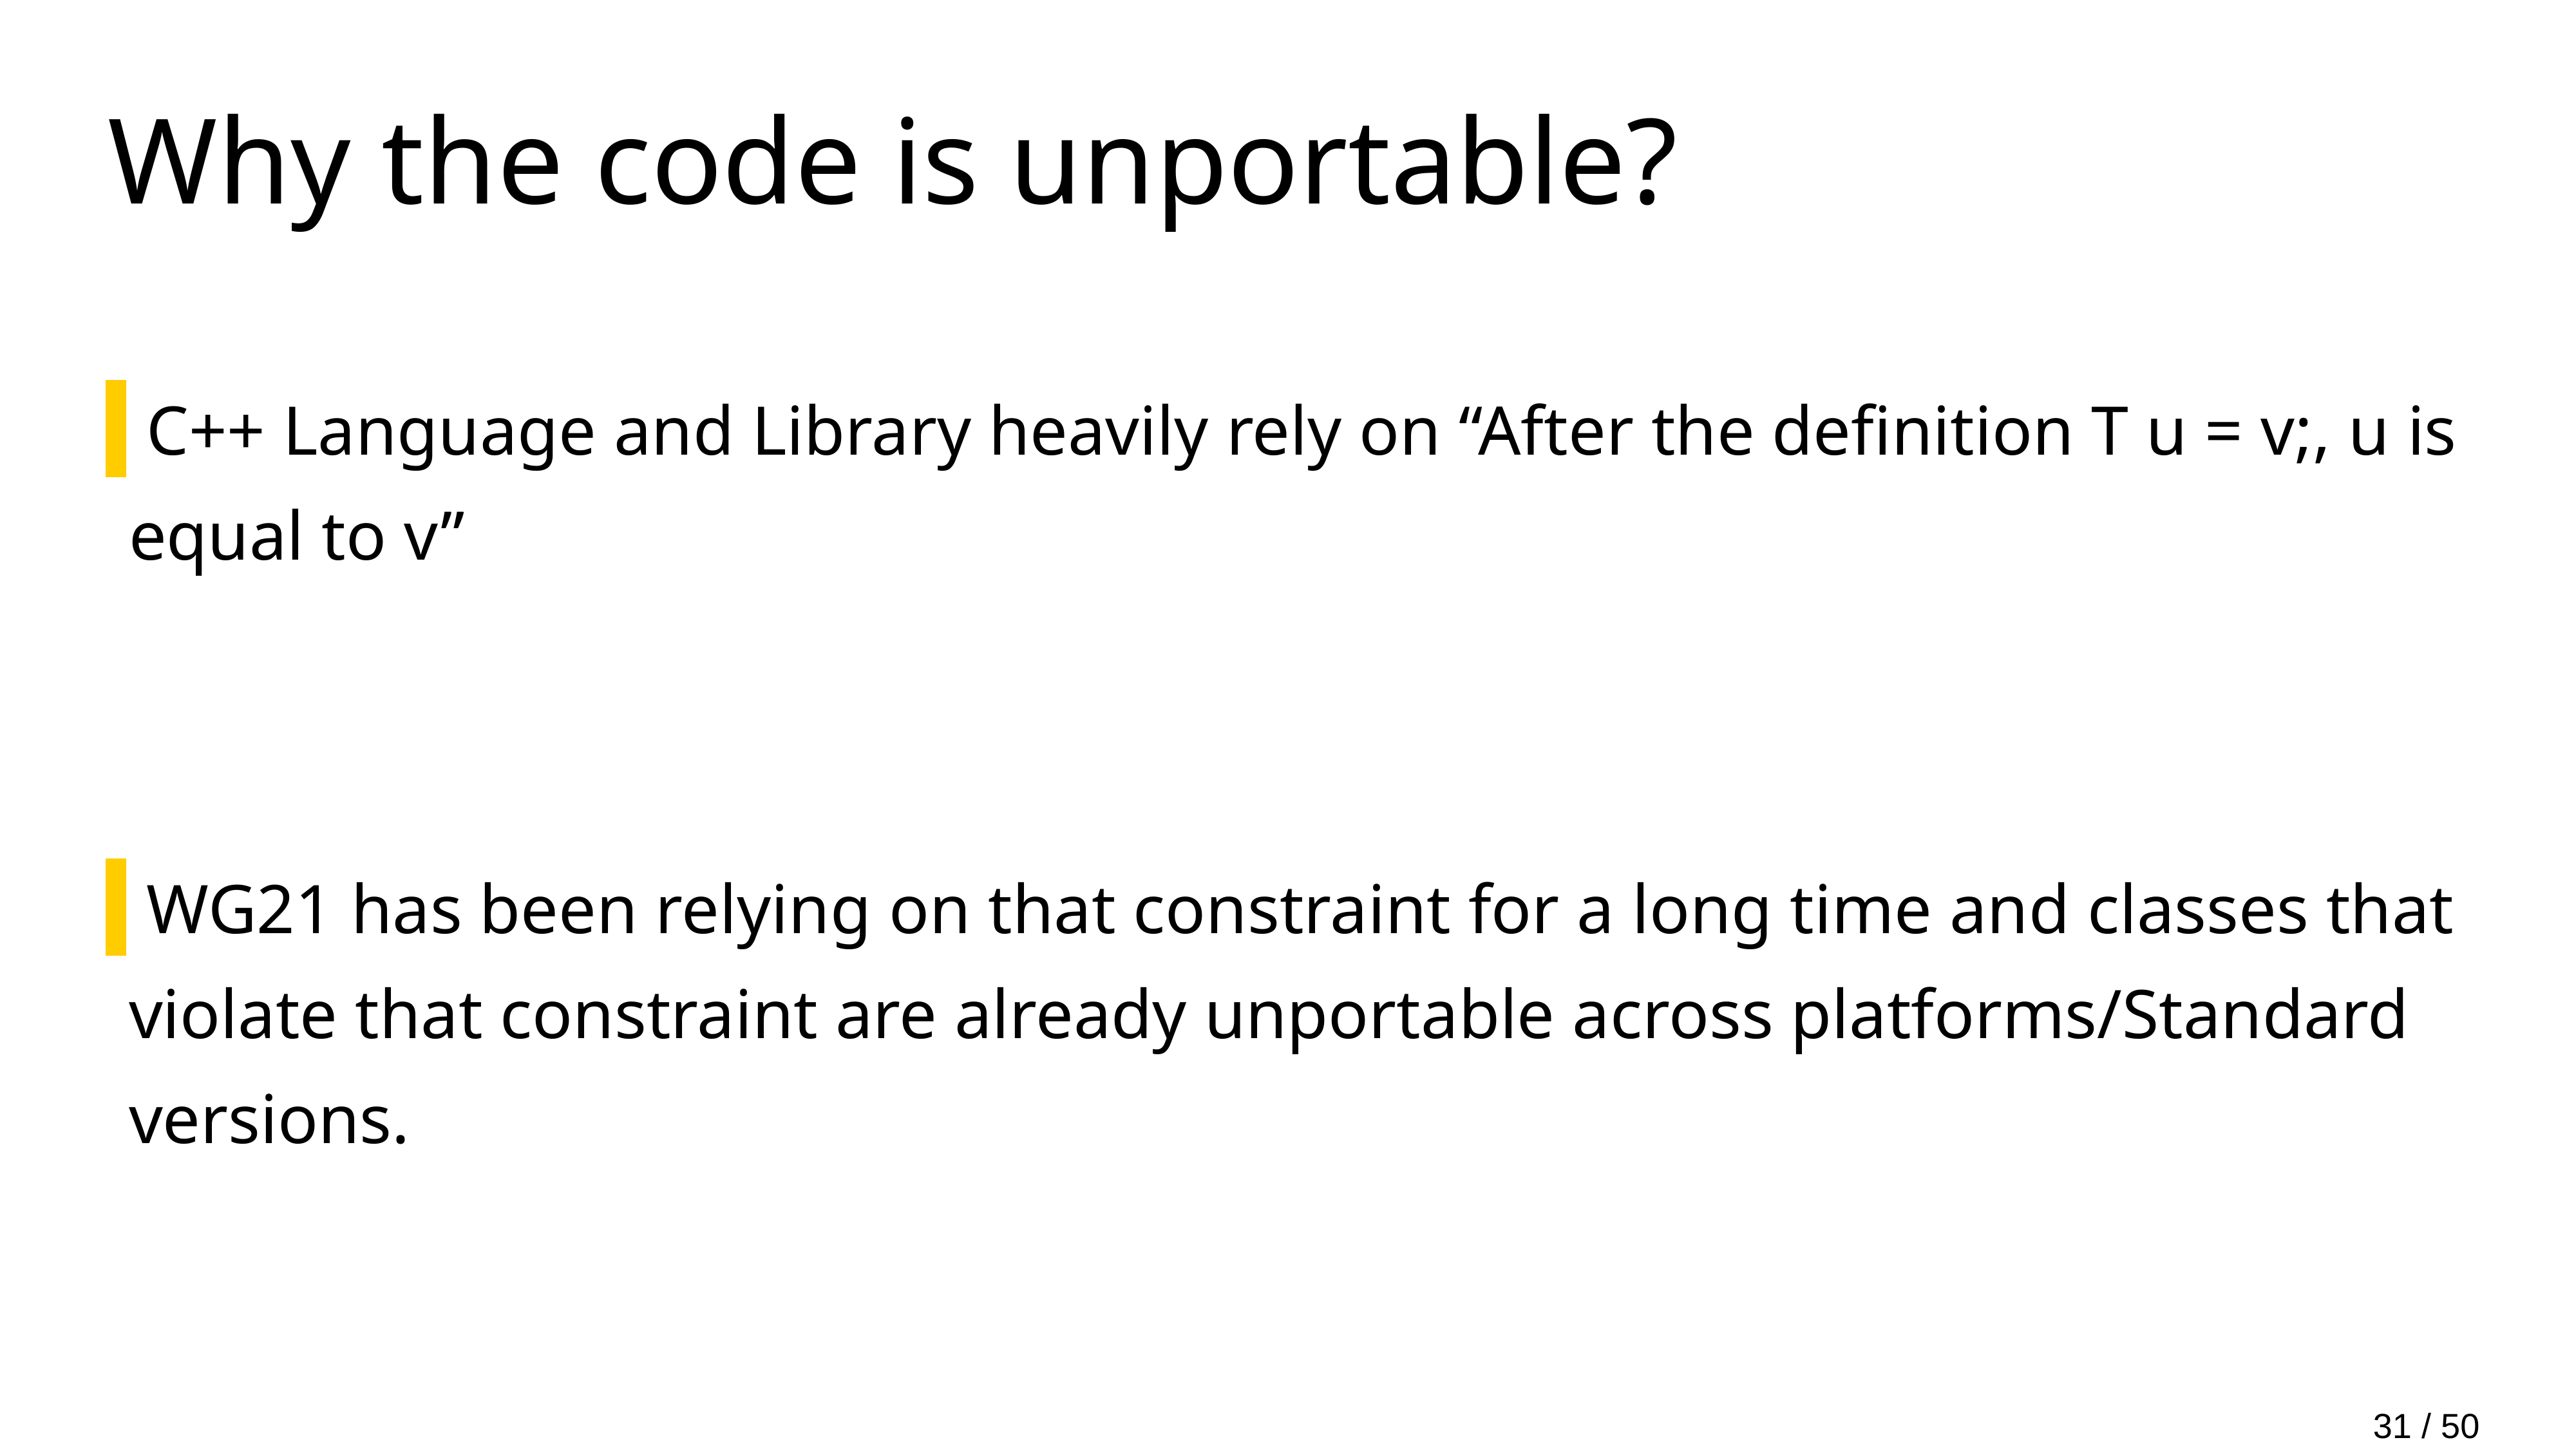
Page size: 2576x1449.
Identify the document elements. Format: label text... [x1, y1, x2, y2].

title Why the code is unportable? [108, 80, 2468, 242]
text_box <number> / 50 [2363, 1402, 2576, 1449]
text_box C++ Language and Library heavily rely on “After the definition T u = v;, u is equal to v” WG21 has been relying on that constraint for a long time and classes that violate that constraint are already unportable across platforms/Standard versions. [96, 364, 2512, 1419]
